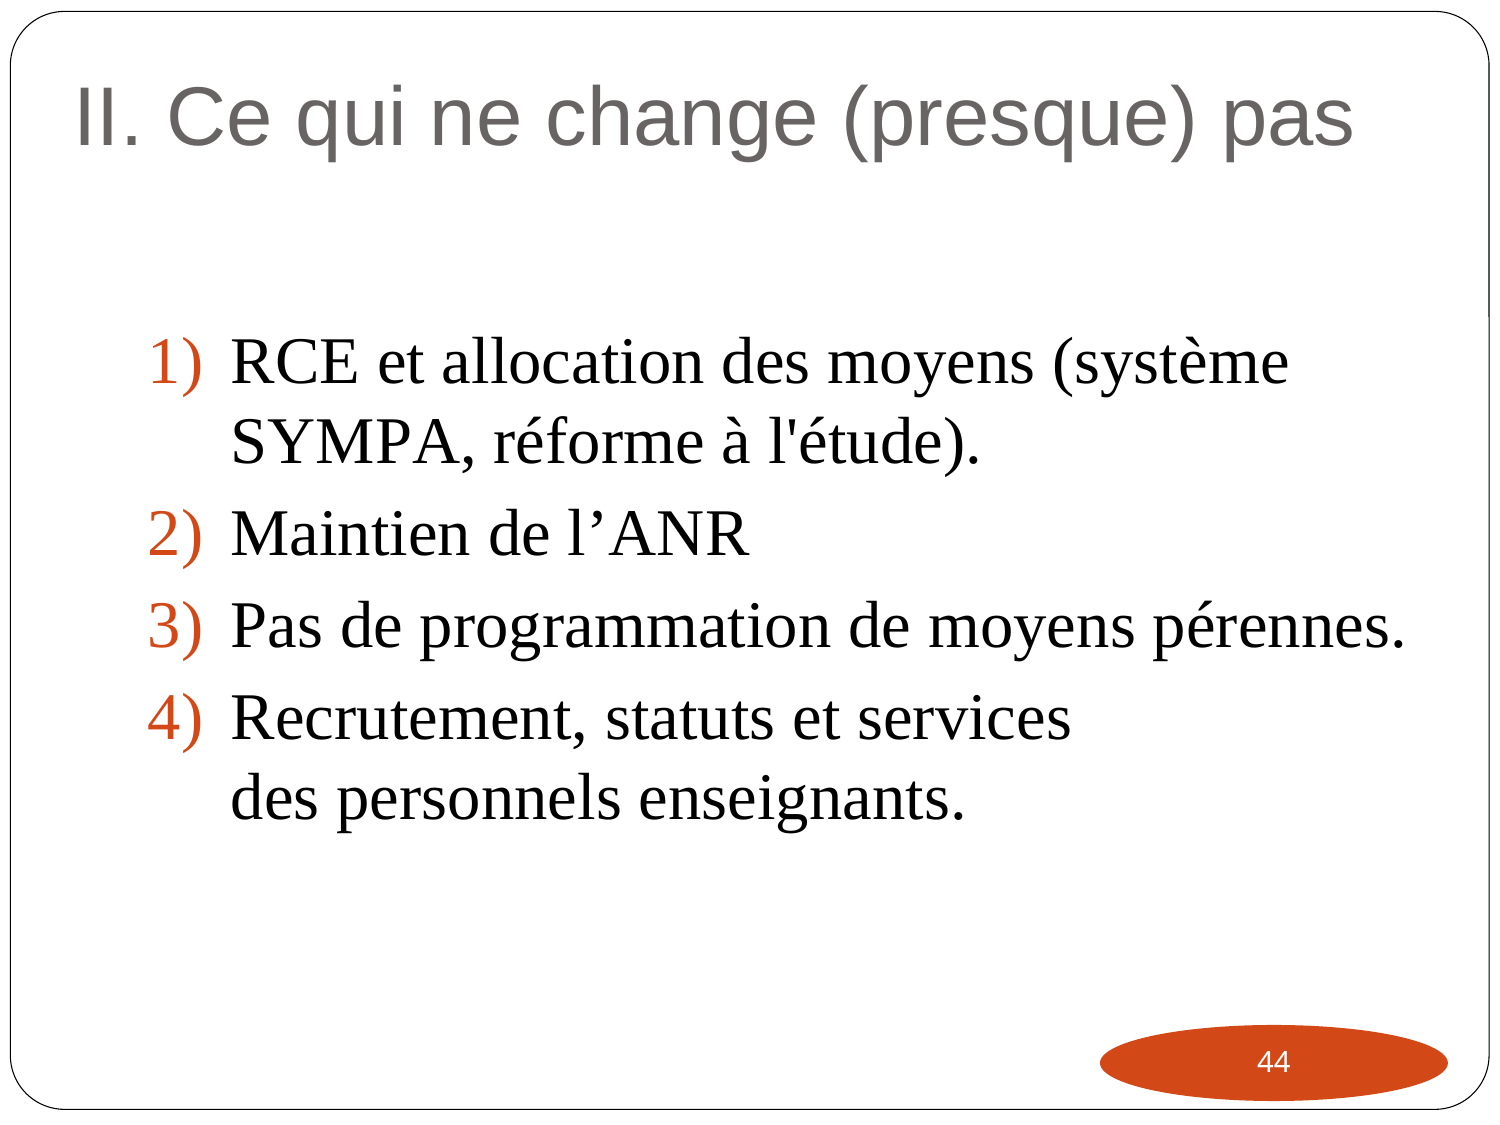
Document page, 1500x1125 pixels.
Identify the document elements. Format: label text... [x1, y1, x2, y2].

text_box II. Ce qui ne change (presque) pas [59, 118, 1418, 178]
text_box RCE et allocation des moyens (système SYMPA, réforme à l'étude). Maintien de l’ANR Pas de programmation de moyens pérennes. Recrutement, statuts et services des personnels enseignants. [147, 236, 1500, 915]
text_box <numéro> [1099, 1024, 1448, 1102]
